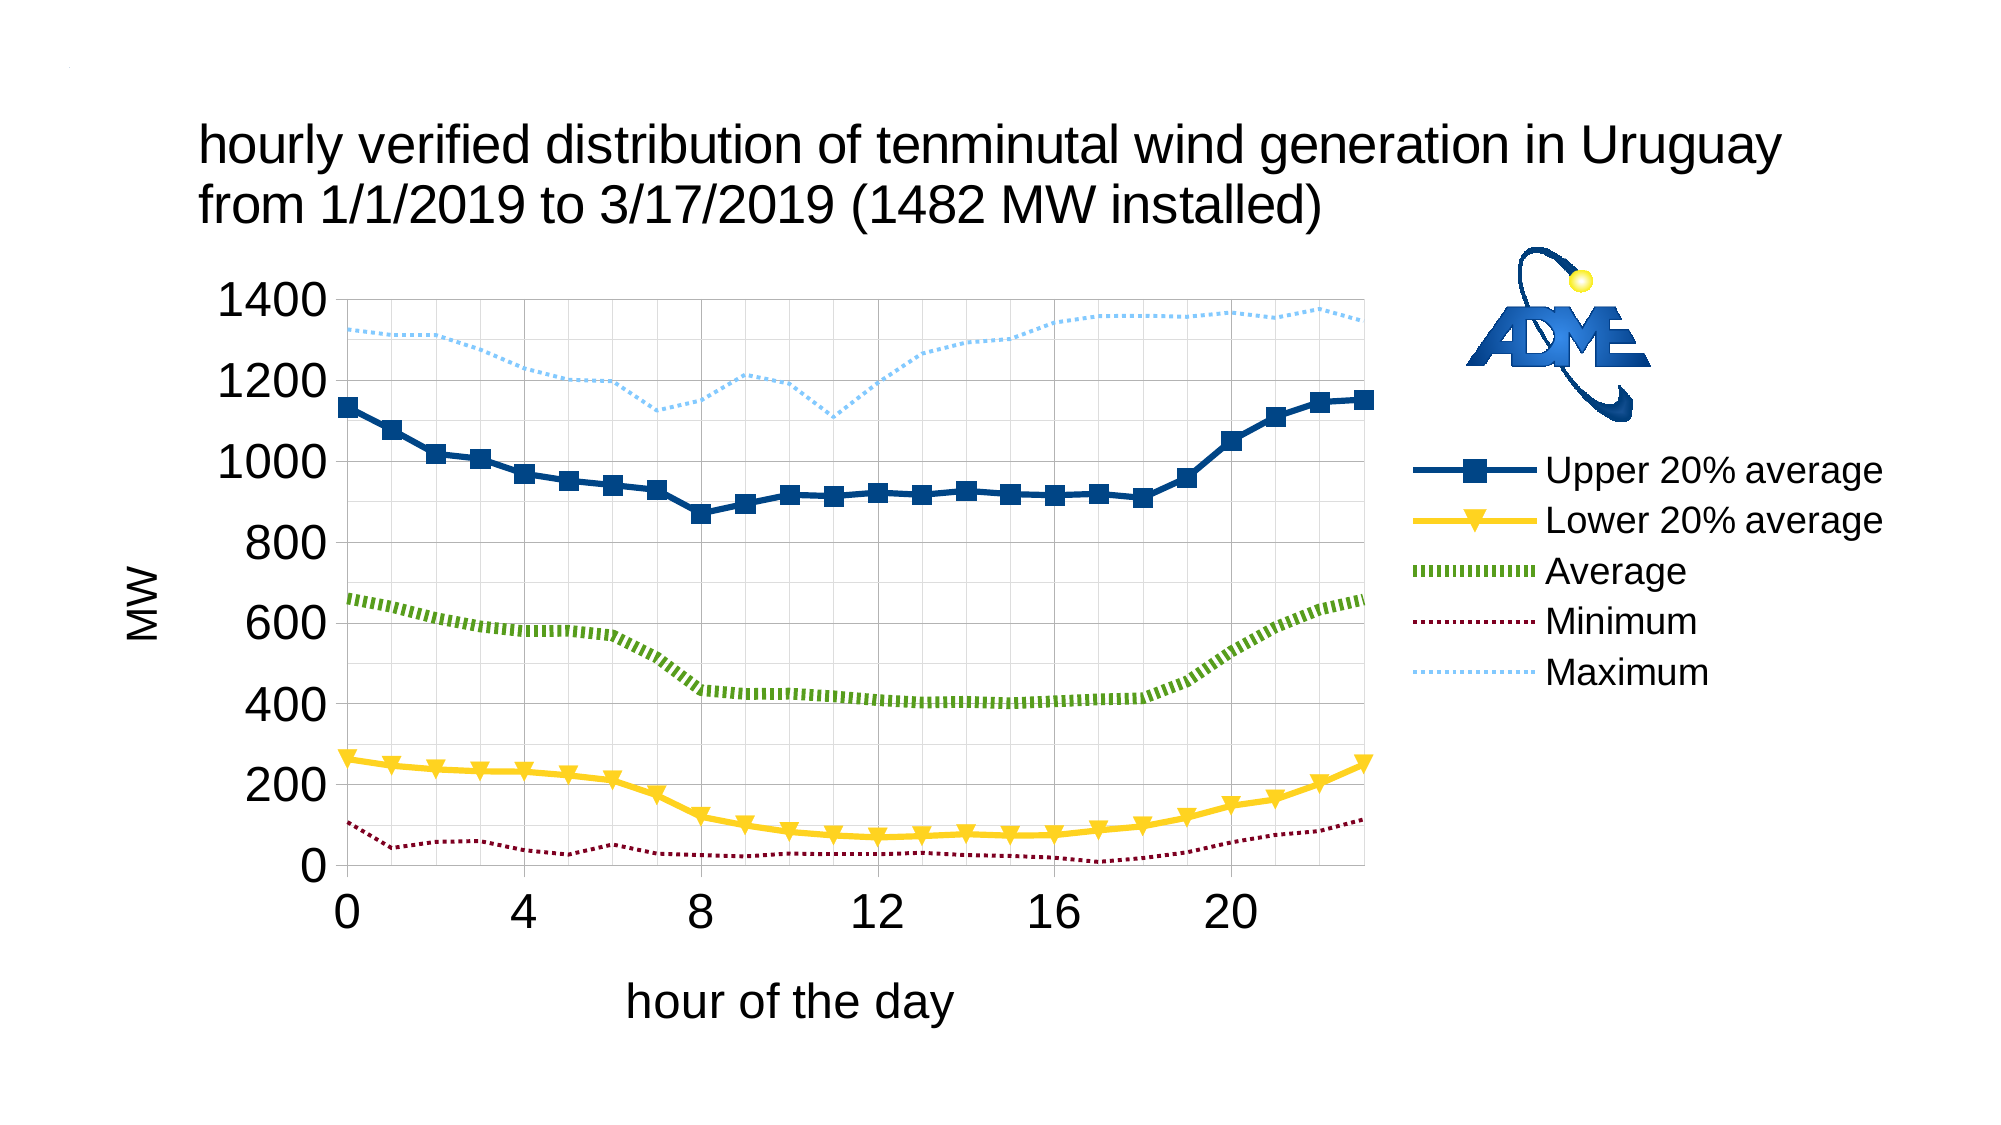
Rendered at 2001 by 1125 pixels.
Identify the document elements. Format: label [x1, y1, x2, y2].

picture [69, 67, 1914, 1076]
